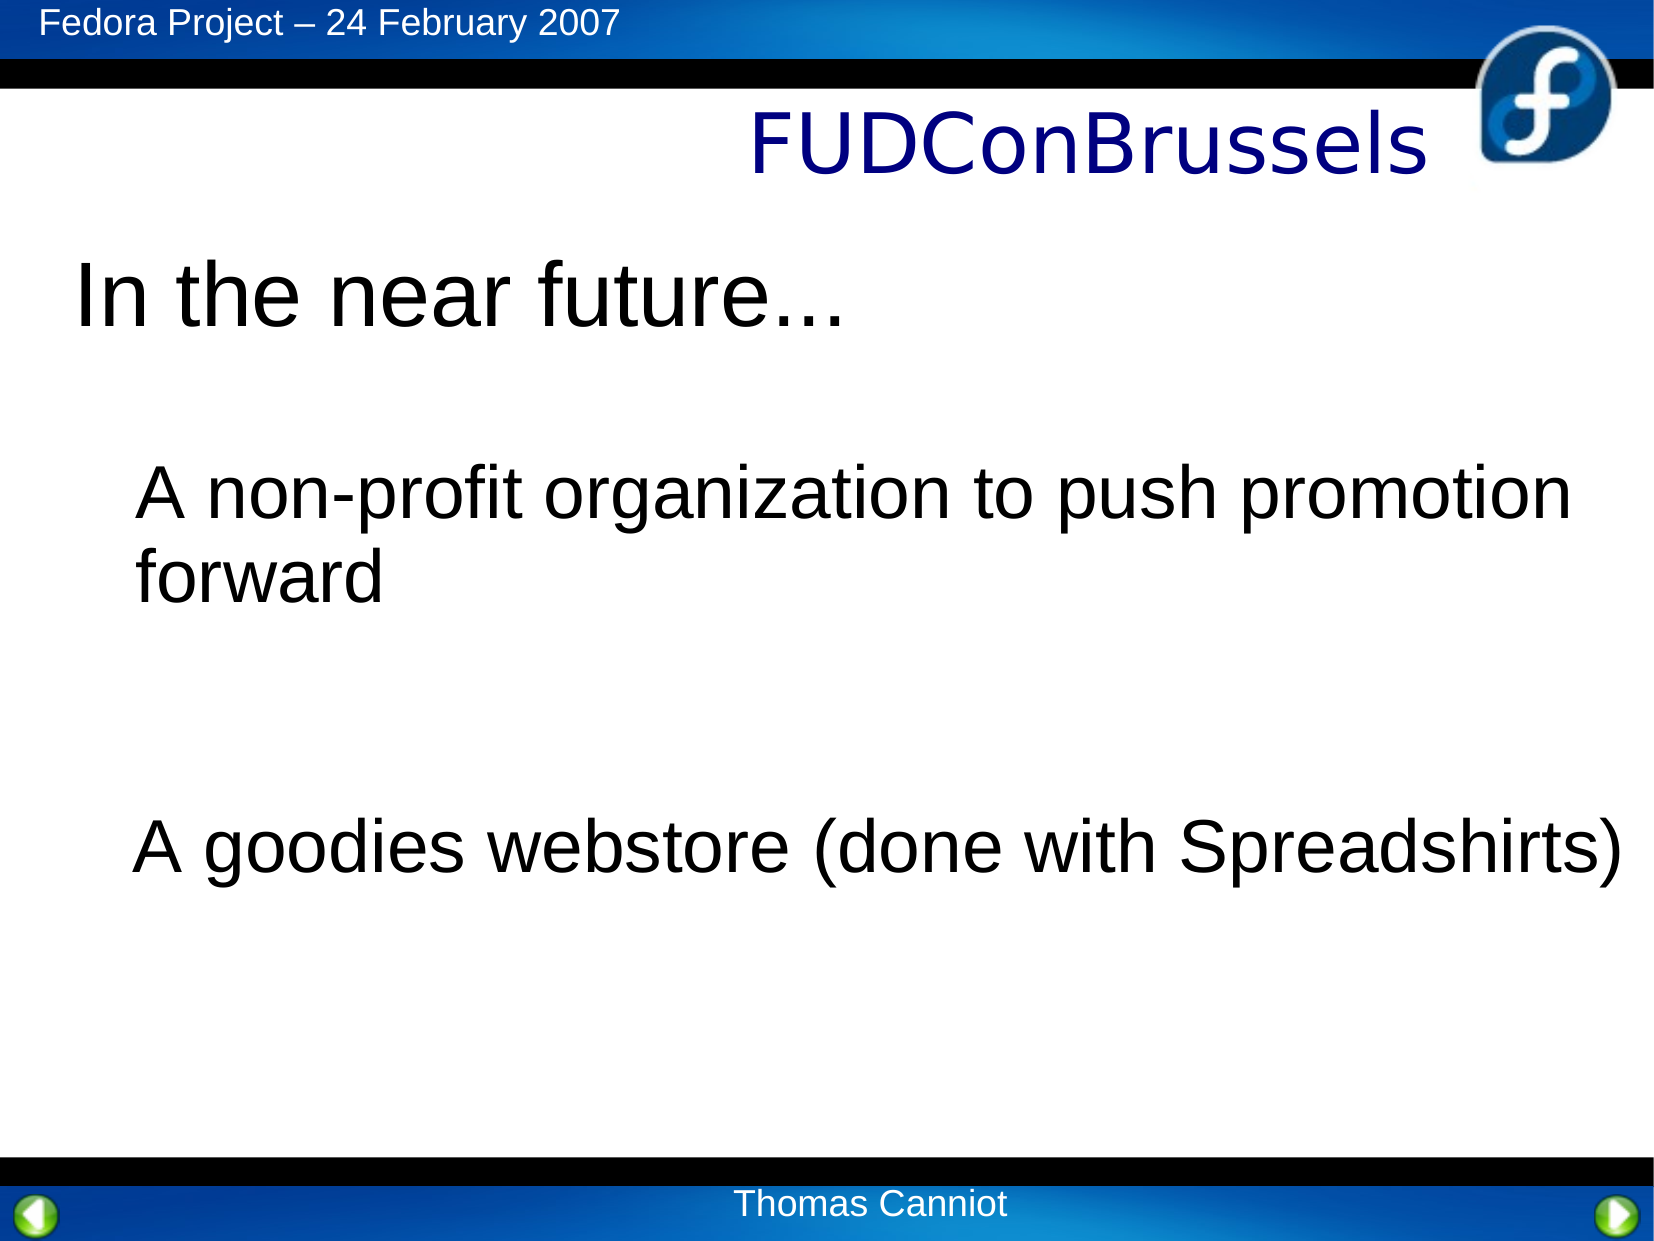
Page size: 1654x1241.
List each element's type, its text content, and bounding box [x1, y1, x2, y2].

picture [932, 1198, 941, 1213]
picture [981, 1198, 992, 1214]
picture [0, 1186, 1654, 1241]
picture [953, 1198, 962, 1213]
text_box In the near future... [59, 236, 1300, 388]
text_box A non-profit organization to push promotion forward [120, 442, 1590, 681]
picture [910, 1206, 920, 1213]
picture [0, 0, 1654, 266]
text_box A goodies webstore (done with Spreadshirts) [118, 797, 1654, 924]
